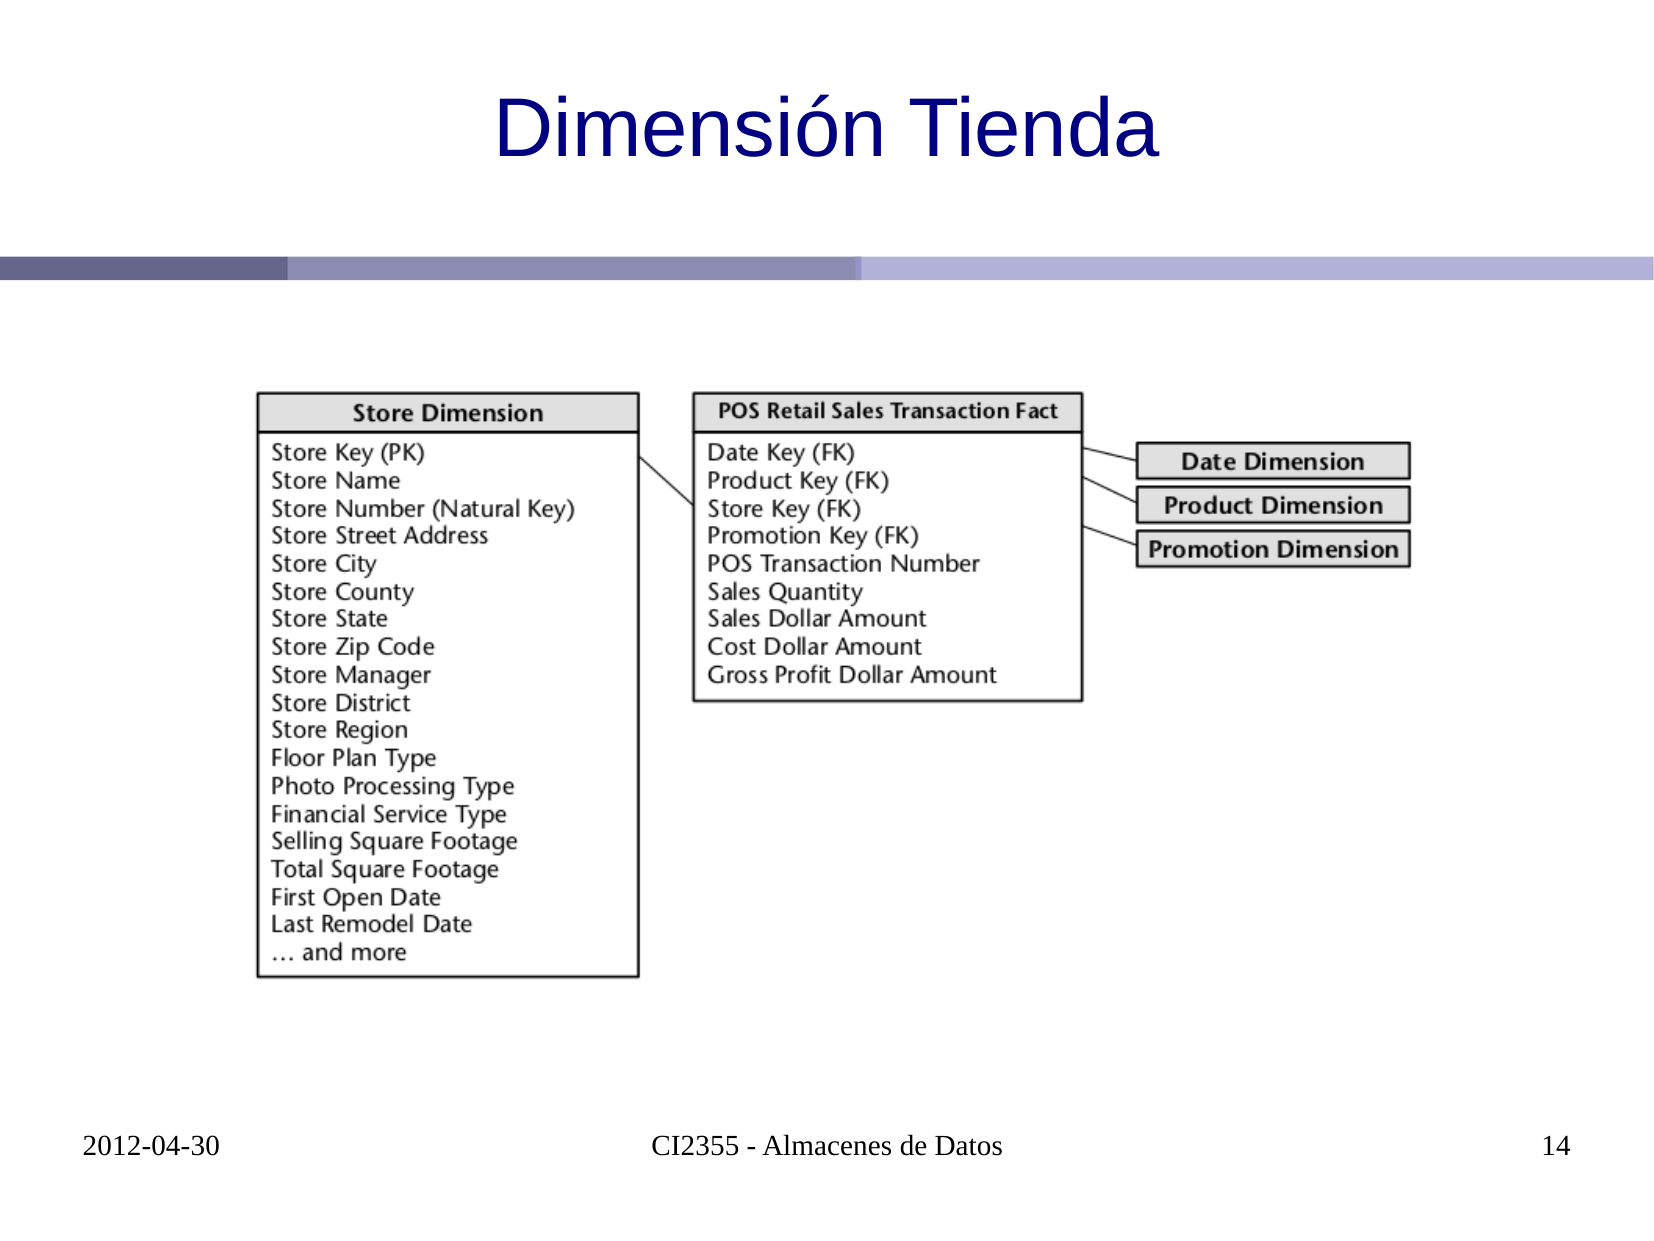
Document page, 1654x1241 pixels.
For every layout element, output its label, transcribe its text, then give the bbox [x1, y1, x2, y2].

title Dimensión Tienda [0, 0, 1654, 257]
picture [232, 373, 1433, 995]
